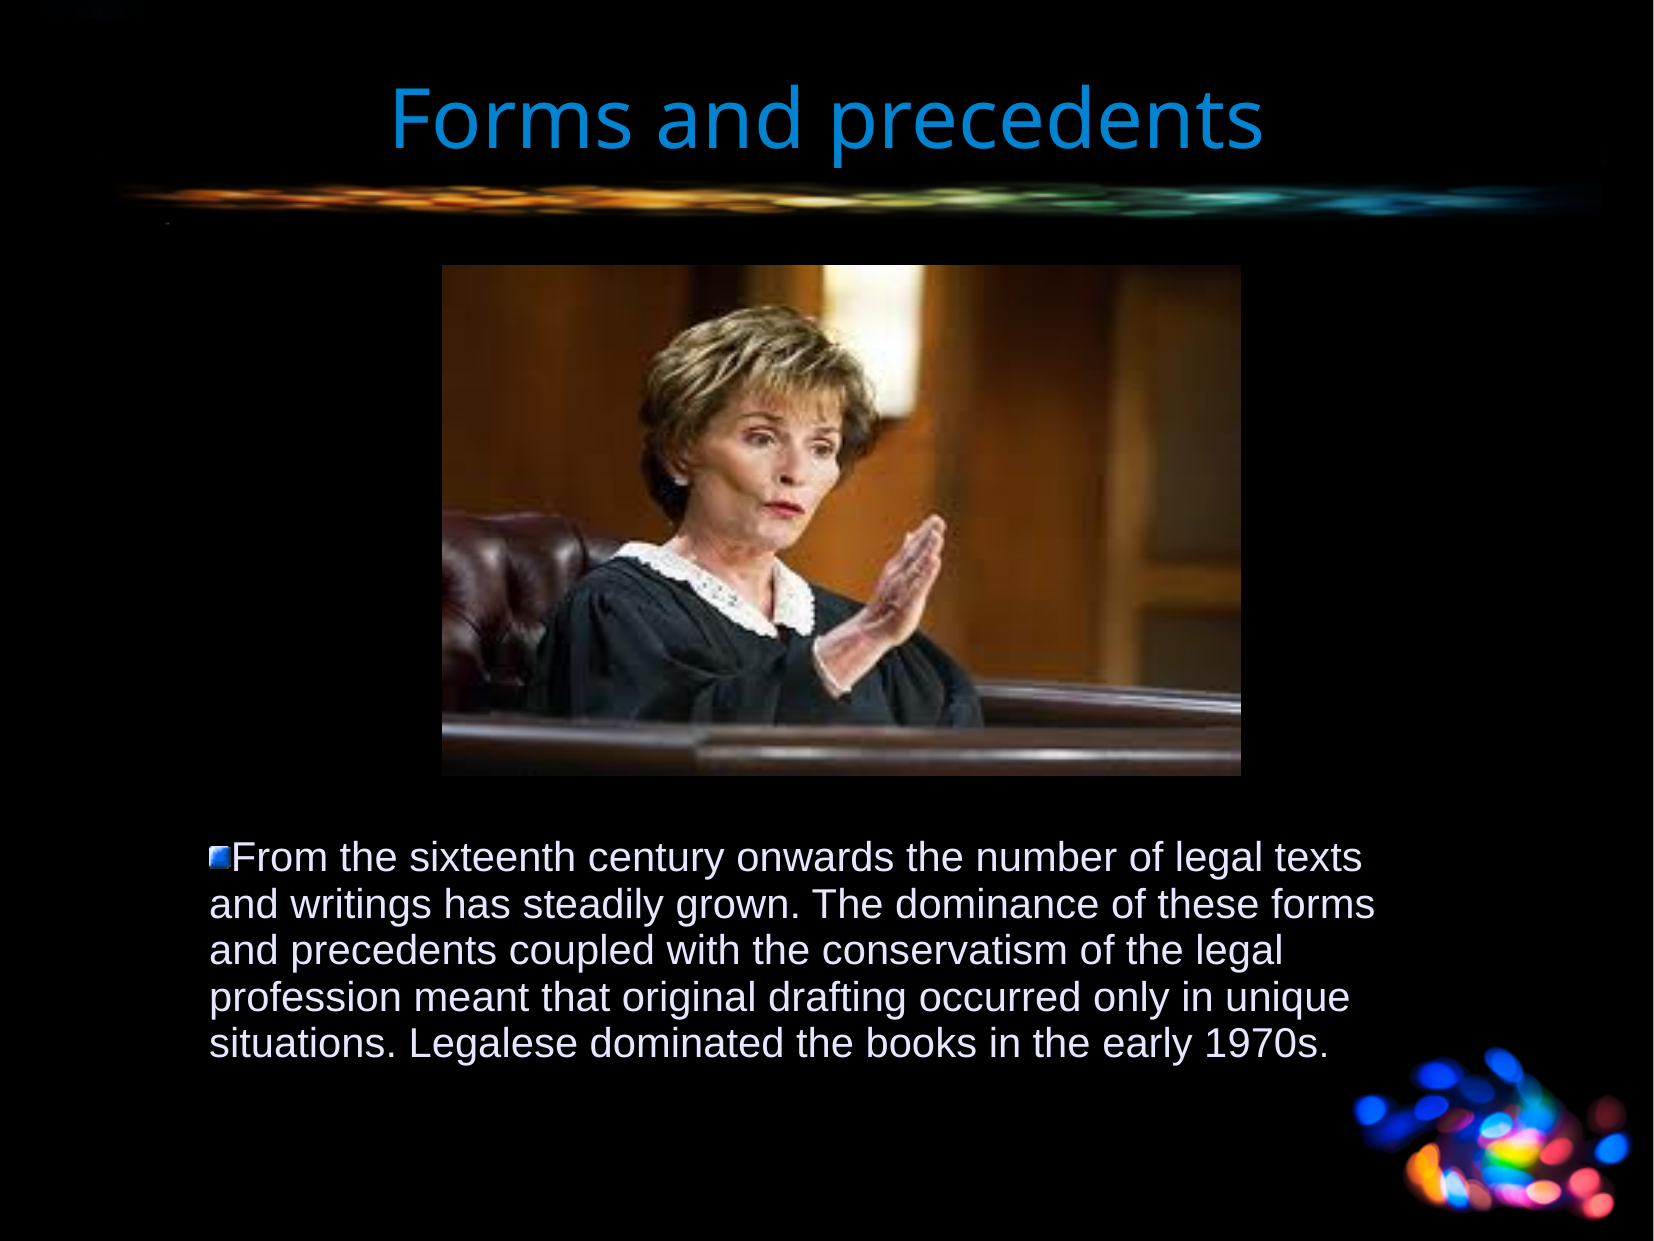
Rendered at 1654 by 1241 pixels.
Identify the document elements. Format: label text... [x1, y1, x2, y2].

text_box From the sixteenth century onwards the number of legal texts and writings has steadily grown. The dominance of these forms and precedents coupled with the conservatism of the legal profession meant that original drafting occurred only in unique situations. Legalese dominated the books in the early 1970s. [194, 826, 1447, 1241]
picture [0, 0, 1654, 1241]
title Forms and precedents [82, 19, 1571, 212]
